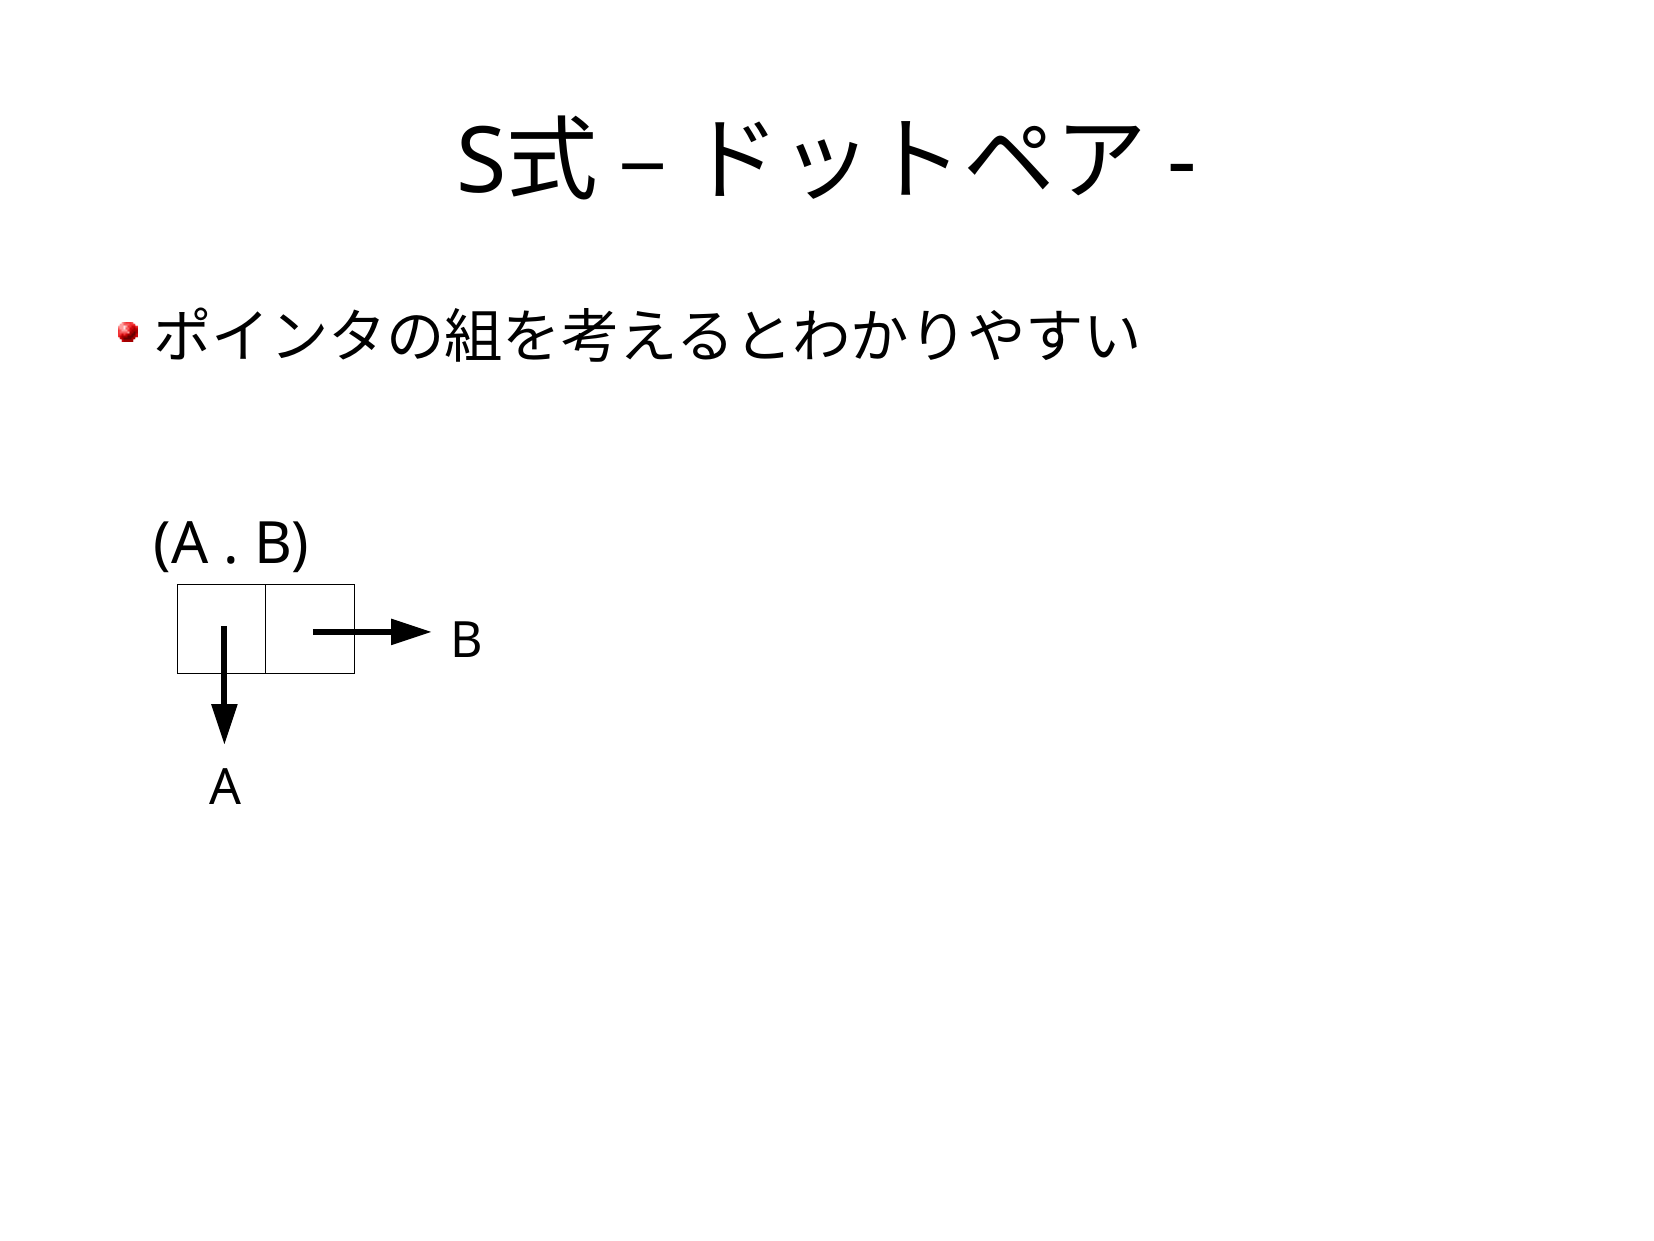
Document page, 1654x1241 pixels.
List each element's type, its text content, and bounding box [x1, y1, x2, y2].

text_box [177, 584, 355, 674]
list ポインタの組を考えるとわかりやすい (A . B) [82, 290, 1571, 1109]
title S式 – ドットペア - [82, 56, 1571, 250]
text_box A [194, 743, 250, 815]
text_box B [435, 596, 491, 668]
